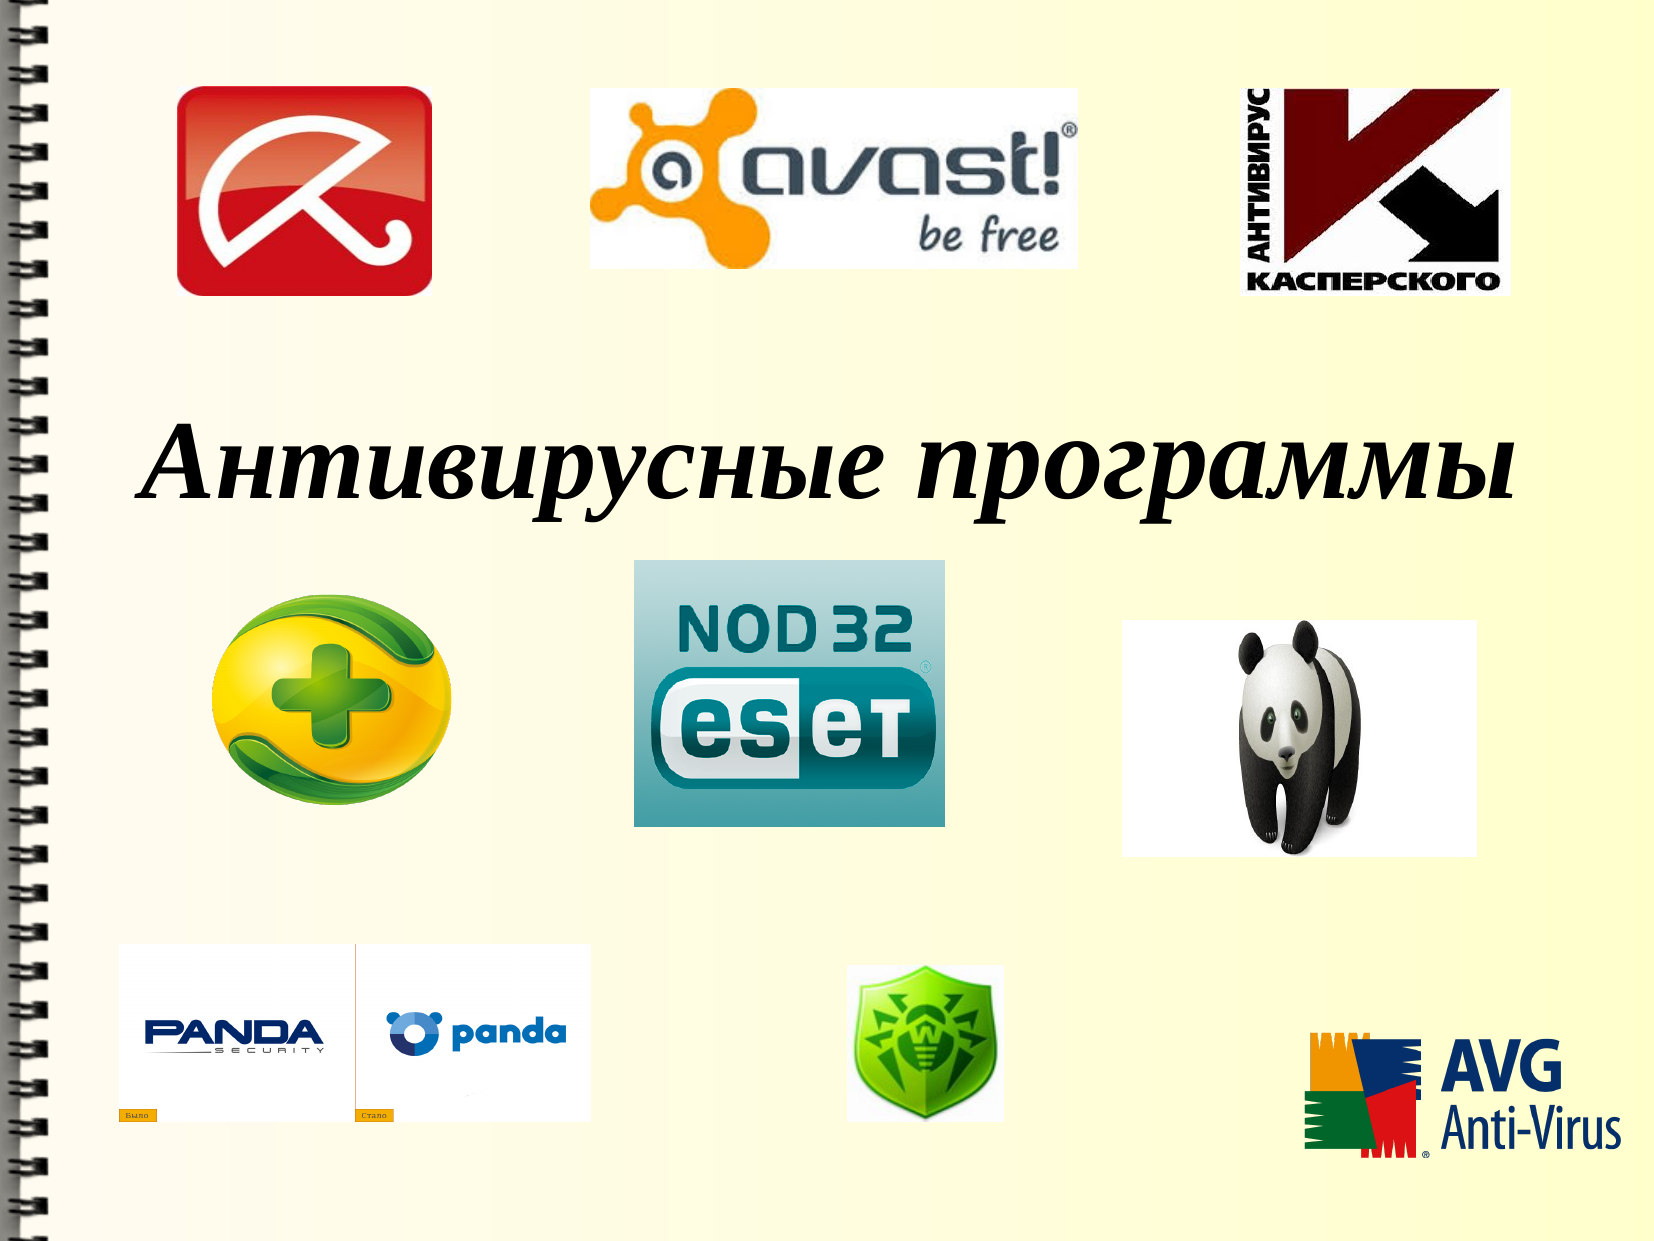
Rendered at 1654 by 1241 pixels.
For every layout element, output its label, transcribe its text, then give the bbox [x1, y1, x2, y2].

picture [1122, 620, 1477, 857]
picture [0, 0, 1654, 1241]
picture [847, 965, 1004, 1123]
picture [634, 560, 945, 827]
picture [1240, 88, 1511, 296]
picture [206, 590, 458, 808]
picture [177, 86, 432, 296]
picture [119, 944, 591, 1123]
title Антивирусные программы [123, 353, 1536, 562]
picture [1299, 990, 1626, 1211]
picture [590, 88, 1078, 269]
